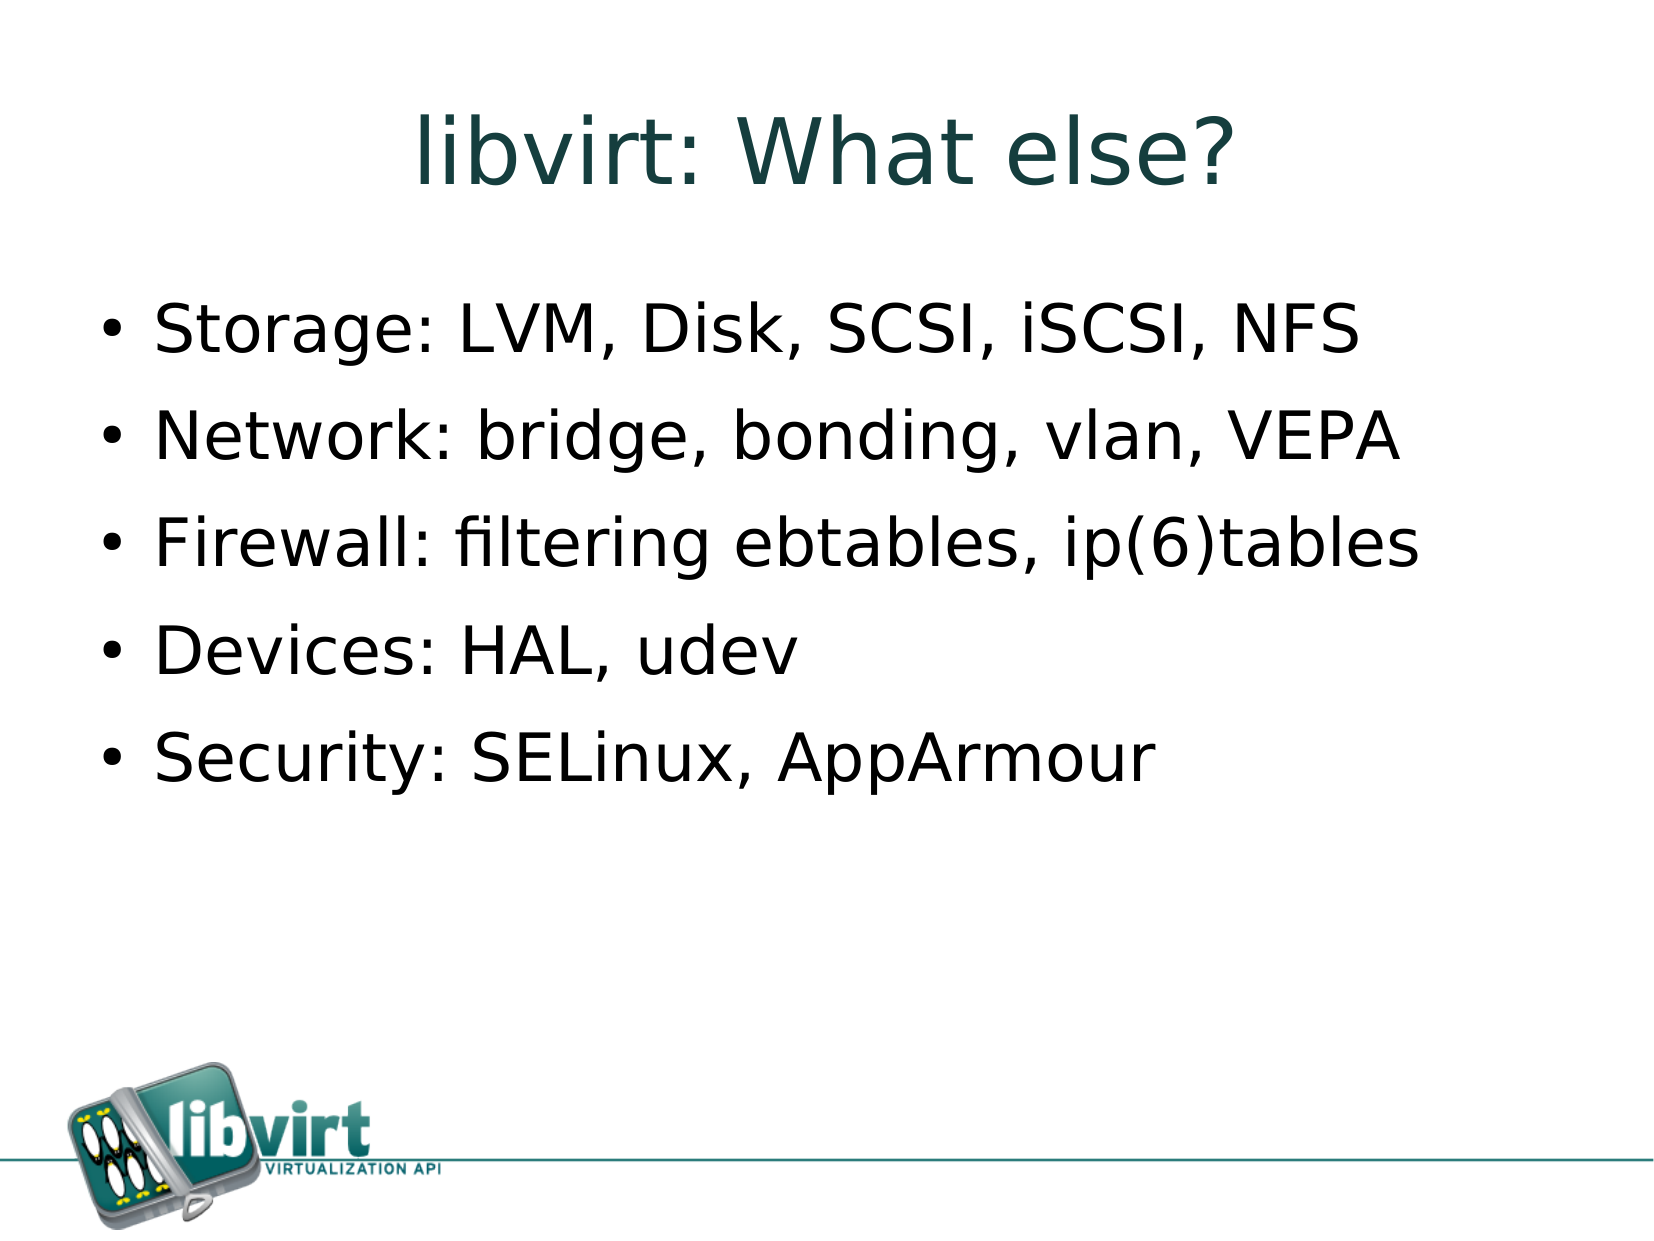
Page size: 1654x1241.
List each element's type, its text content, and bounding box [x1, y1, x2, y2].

title libvirt: What else? [82, 49, 1571, 257]
list Storage: LVM, Disk, SCSI, iSCSI, NFS Network: bridge, bonding, vlan, VEPA Firewall: filtering ebtables, ip(6)tables Devices: HAL, udev Security: SELinux, AppArmour [82, 290, 1571, 1062]
picture [0, 1062, 1654, 1230]
